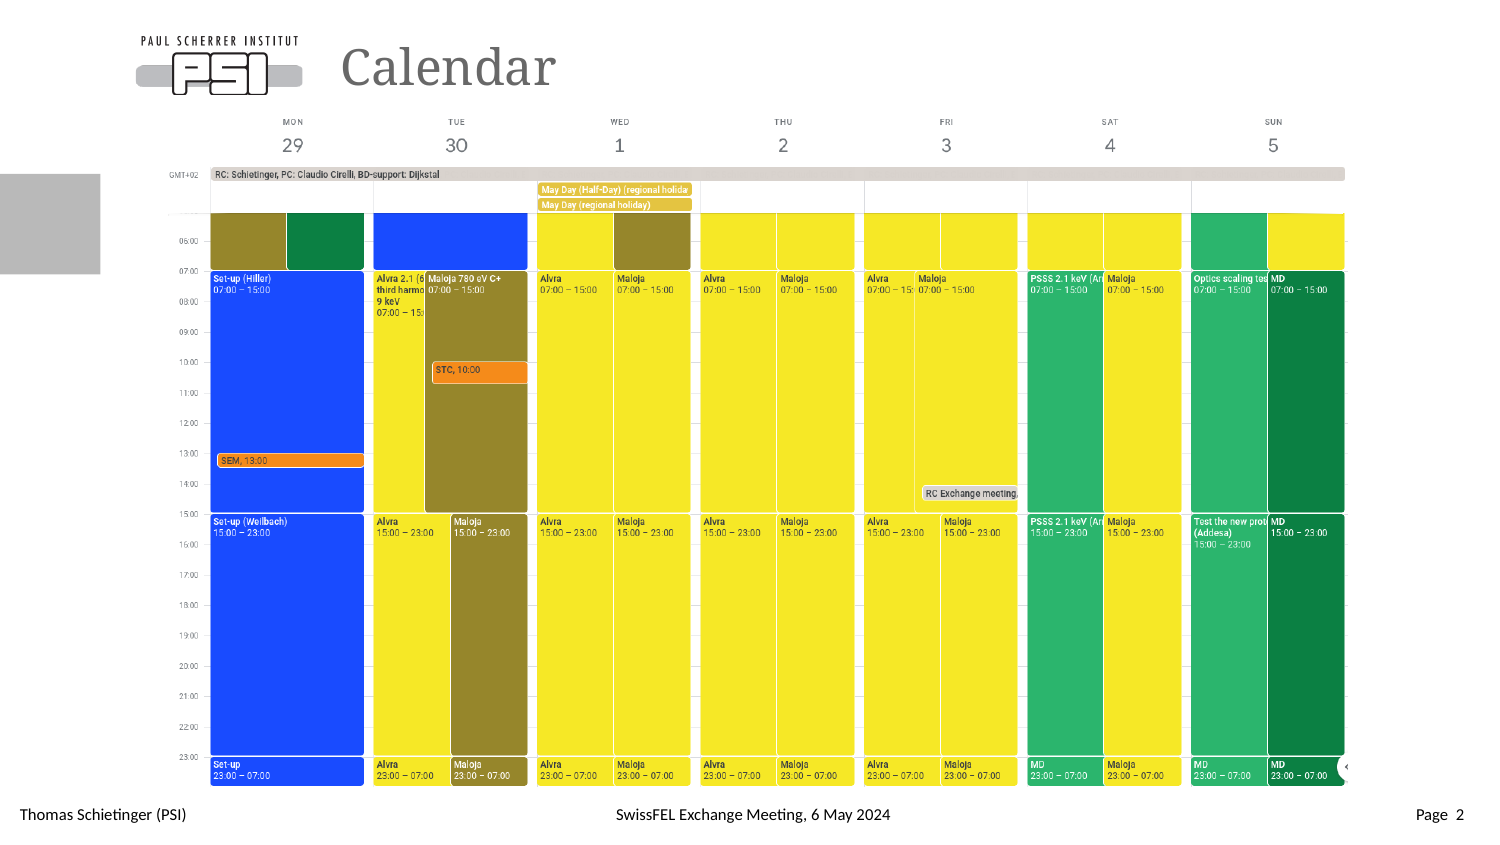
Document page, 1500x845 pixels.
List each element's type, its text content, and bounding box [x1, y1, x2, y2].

title Calendar [340, 35, 1442, 98]
picture [166, 113, 1348, 787]
